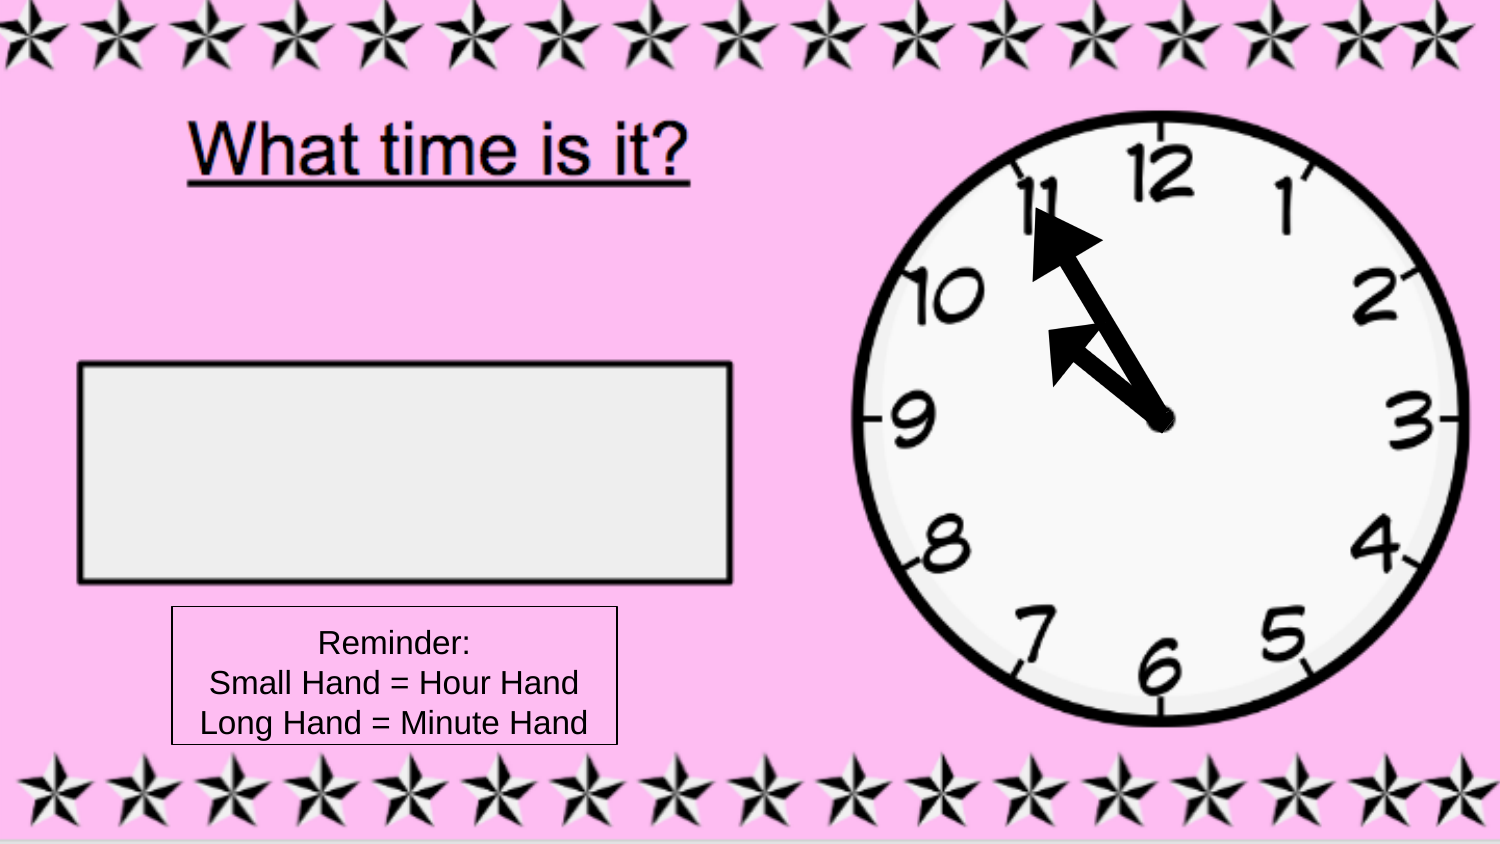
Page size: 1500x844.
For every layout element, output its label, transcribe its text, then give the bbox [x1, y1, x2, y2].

text_box Reminder: Small Hand = Hour Hand Long Hand = Minute Hand [171, 606, 617, 745]
picture [0, 0, 1500, 844]
